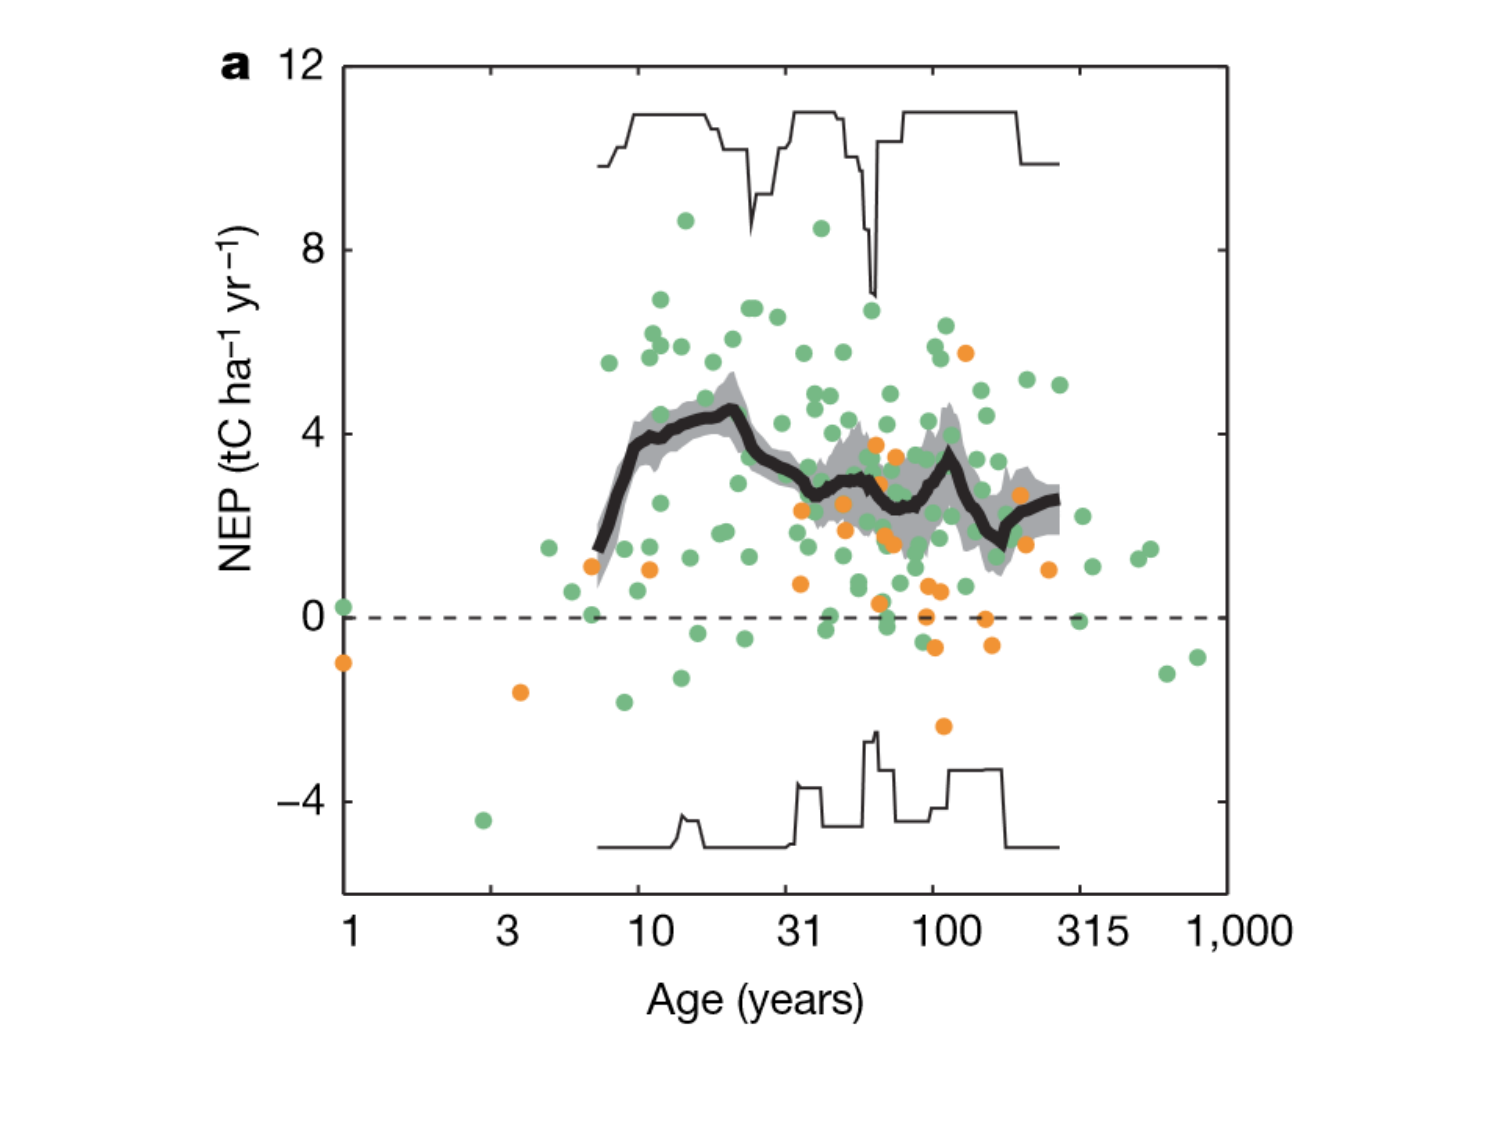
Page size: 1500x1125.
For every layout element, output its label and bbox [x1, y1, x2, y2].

picture [198, 4, 1329, 1032]
